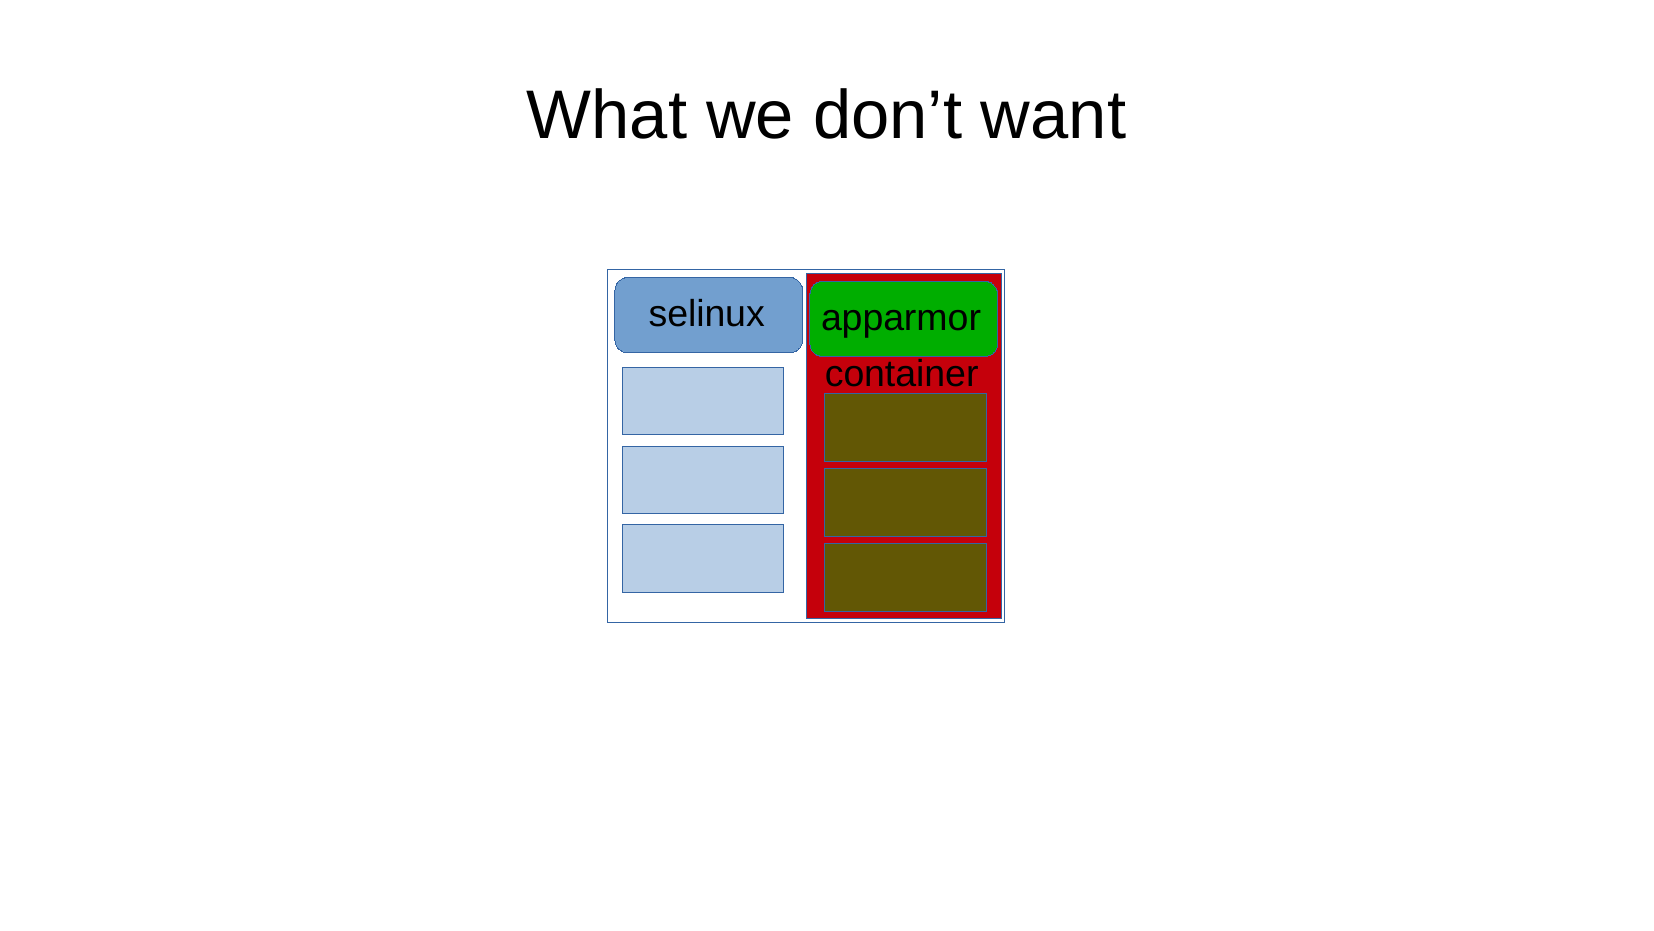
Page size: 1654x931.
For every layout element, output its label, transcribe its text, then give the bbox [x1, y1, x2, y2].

text_box [622, 446, 784, 514]
text_box [806, 273, 1002, 619]
text_box selinux [633, 284, 780, 342]
text_box [622, 524, 784, 593]
text_box apparmor [806, 288, 996, 346]
title What we don’t want [82, 37, 1571, 193]
text_box [622, 367, 784, 435]
text_box container [810, 344, 994, 402]
text_box [614, 277, 803, 353]
